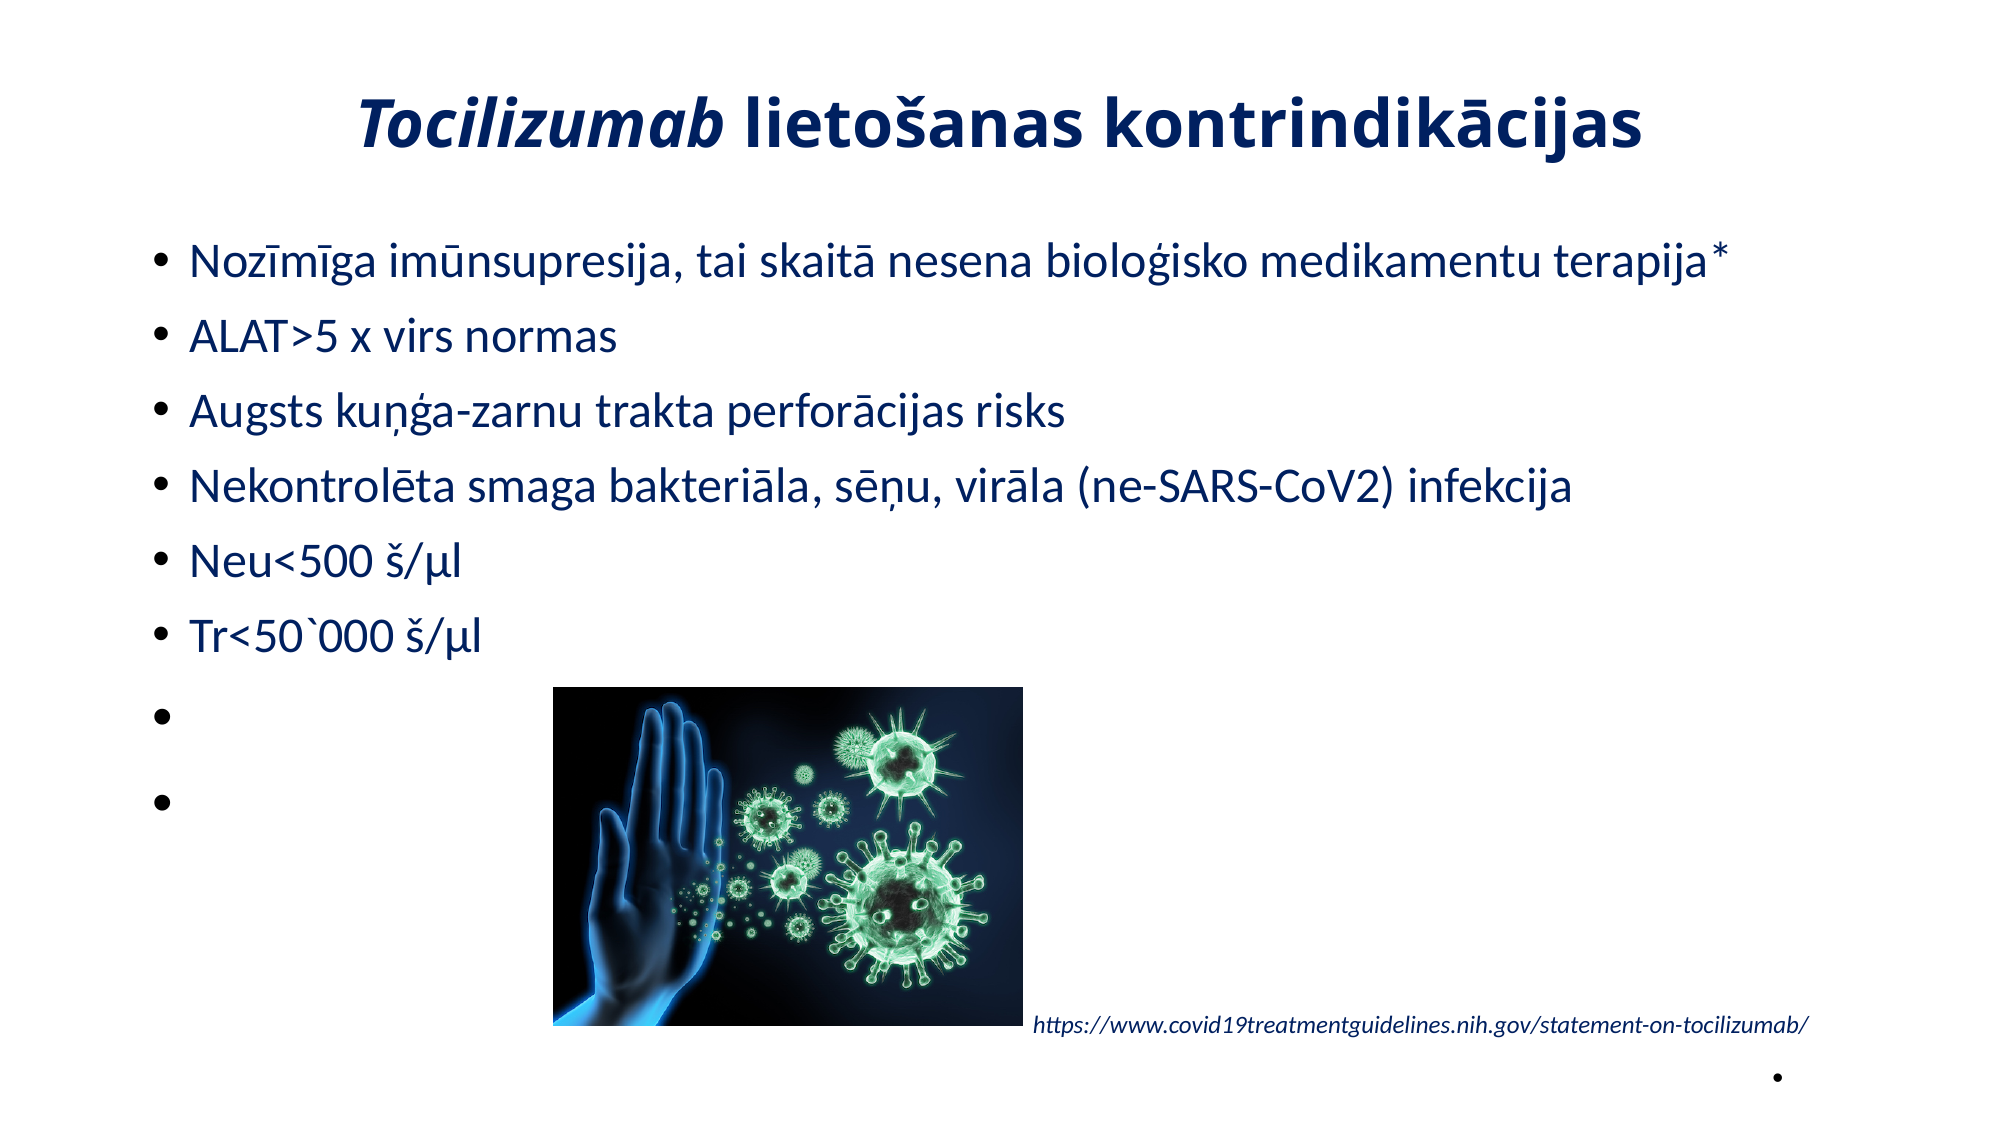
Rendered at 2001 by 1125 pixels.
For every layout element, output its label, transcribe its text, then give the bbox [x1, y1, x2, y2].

title Tocilizumab lietošanas kontrindikācijas [137, 59, 1863, 191]
picture [553, 687, 1023, 1026]
list Nozīmīga imūnsupresija, tai skaitā nesena bioloģisko medikamentu terapija* ALAT>5 x virs normas Augsts kuņģa-zarnu trakta perforācijas risks Nekontrolēta smaga bakteriāla, sēņu, virāla (ne-SARS-CoV2) infekcija Neu<500 š/µl Tr<50`000 š/µl https://www.covid19treatmentguidelines.nih.gov/statement-on-tocilizumab/ [137, 227, 1975, 1125]
